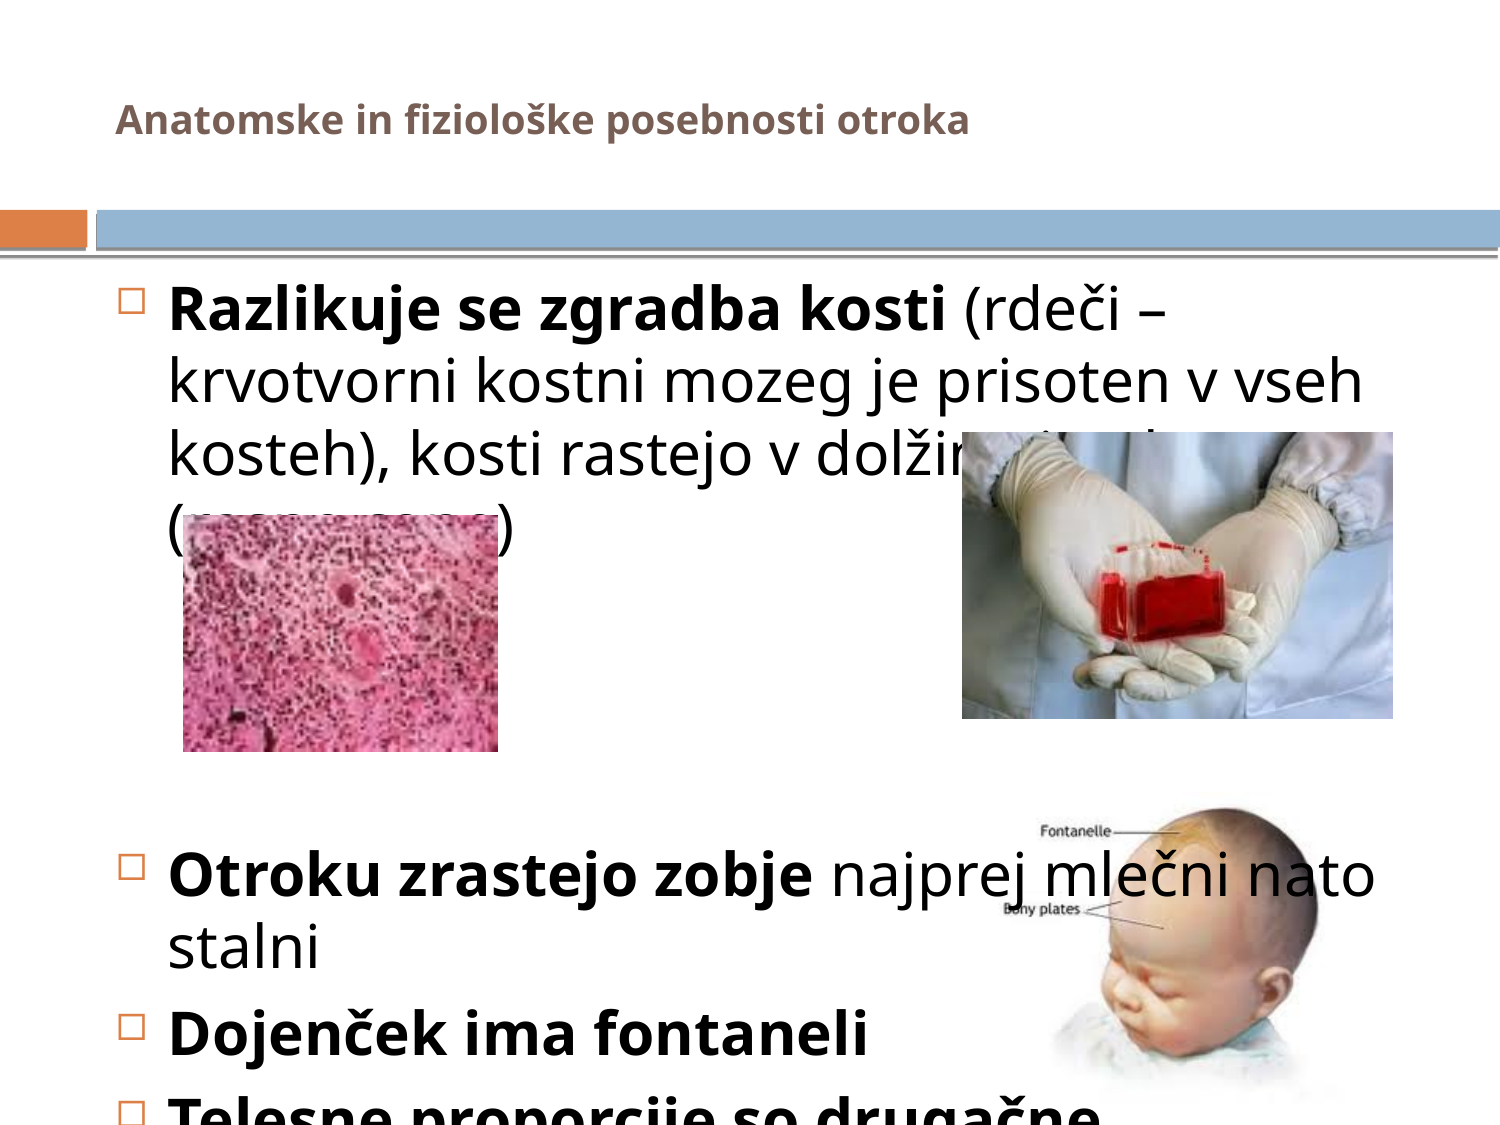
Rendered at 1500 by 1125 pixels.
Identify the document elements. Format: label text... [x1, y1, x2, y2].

picture [183, 515, 498, 752]
picture [1040, 1116, 1052, 1125]
picture [1078, 1115, 1091, 1122]
picture [962, 432, 1393, 719]
picture [974, 1000, 1345, 1125]
picture [974, 1115, 982, 1122]
title Anatomske in fiziološke posebnosti otroka [100, 37, 1438, 200]
list Razlikuje se zgradba kosti (rdeči – krvotvorni kostni mozeg je prisoten v vseh kosteh), kosti rastejo v dolžino in obseg (rasne cone) Otroku zrastejo zobje najprej mlečni nato stalni Dojenček ima fontaneli Telesne proporcije so drugačne [100, 262, 1438, 1000]
